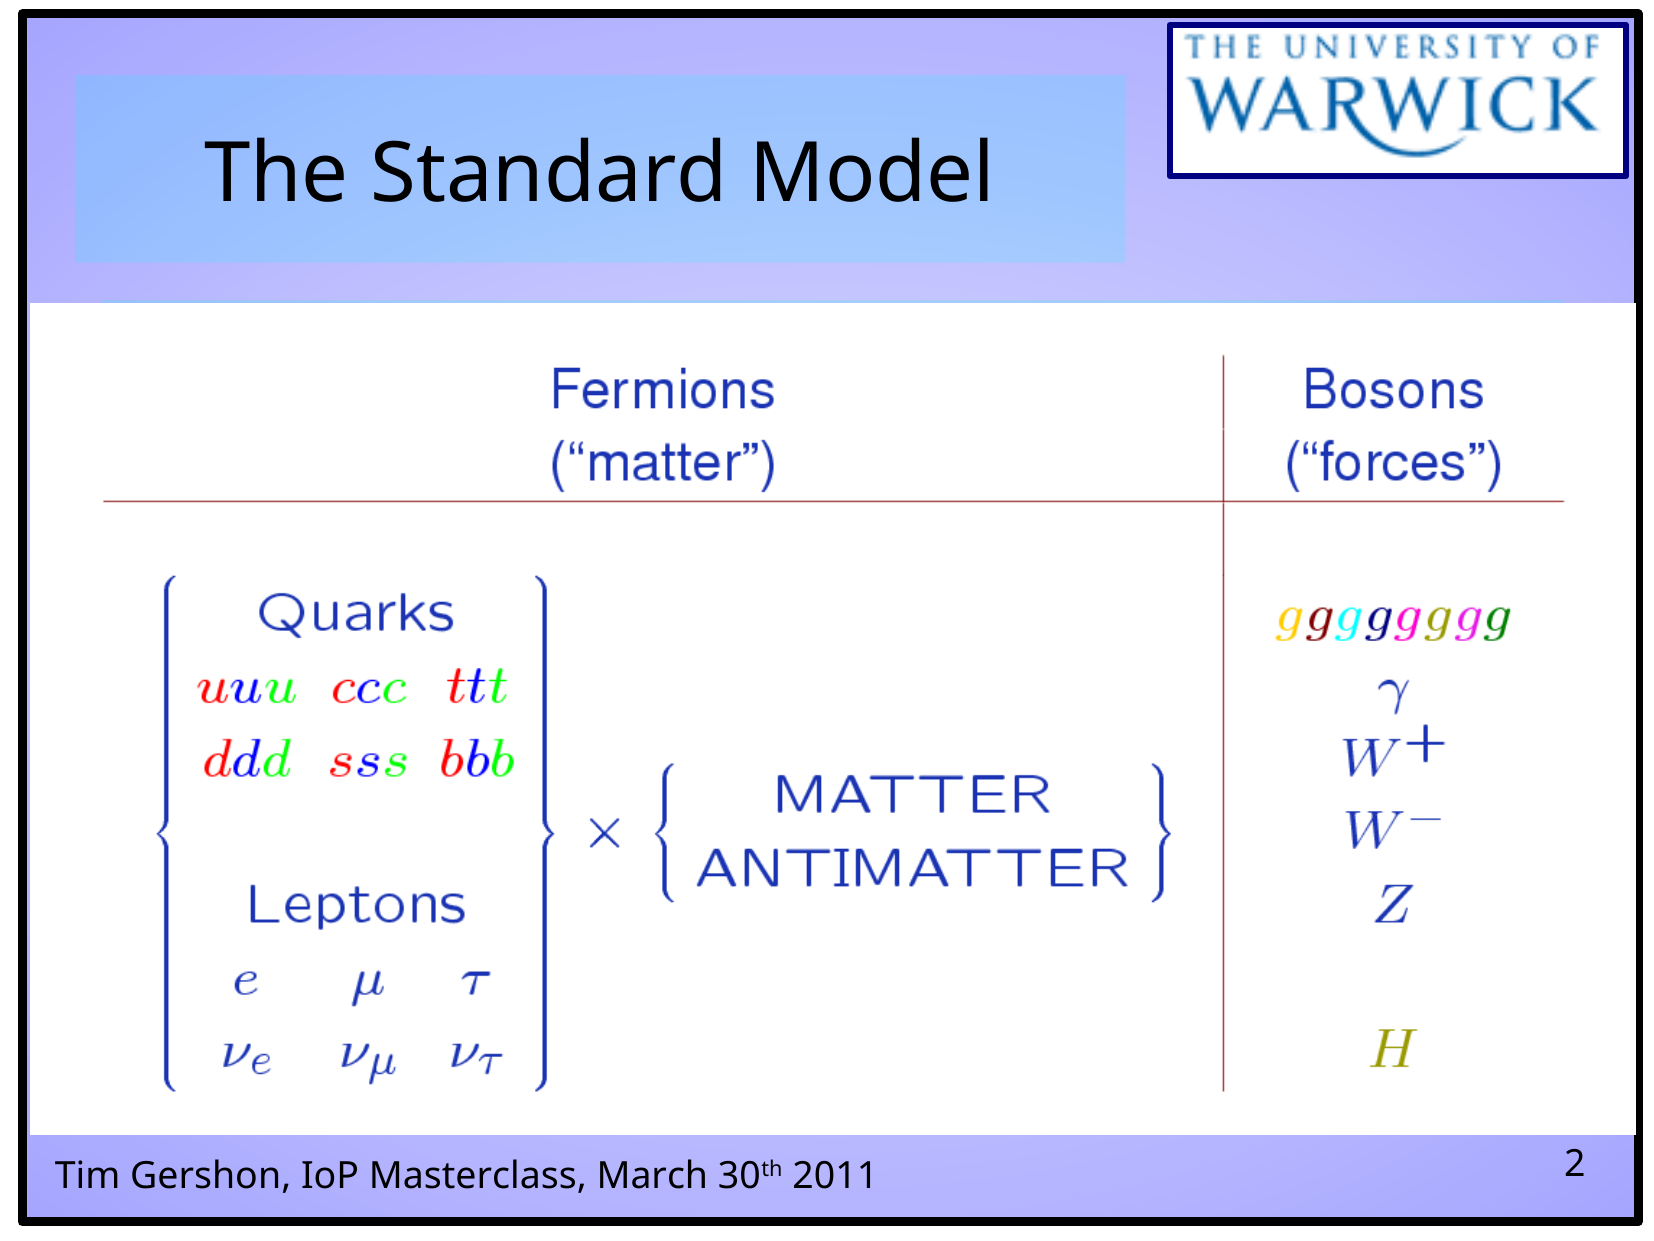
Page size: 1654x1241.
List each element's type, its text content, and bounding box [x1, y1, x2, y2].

picture [1172, 27, 1623, 174]
picture [30, 303, 1636, 1135]
text_box [22, 13, 1639, 1222]
text_box <number> [1537, 1125, 1613, 1201]
text_box The Standard Model [75, 75, 1126, 263]
text_box Tim Gershon, IoP Masterclass, March 30th 2011 [72, 1136, 861, 1212]
